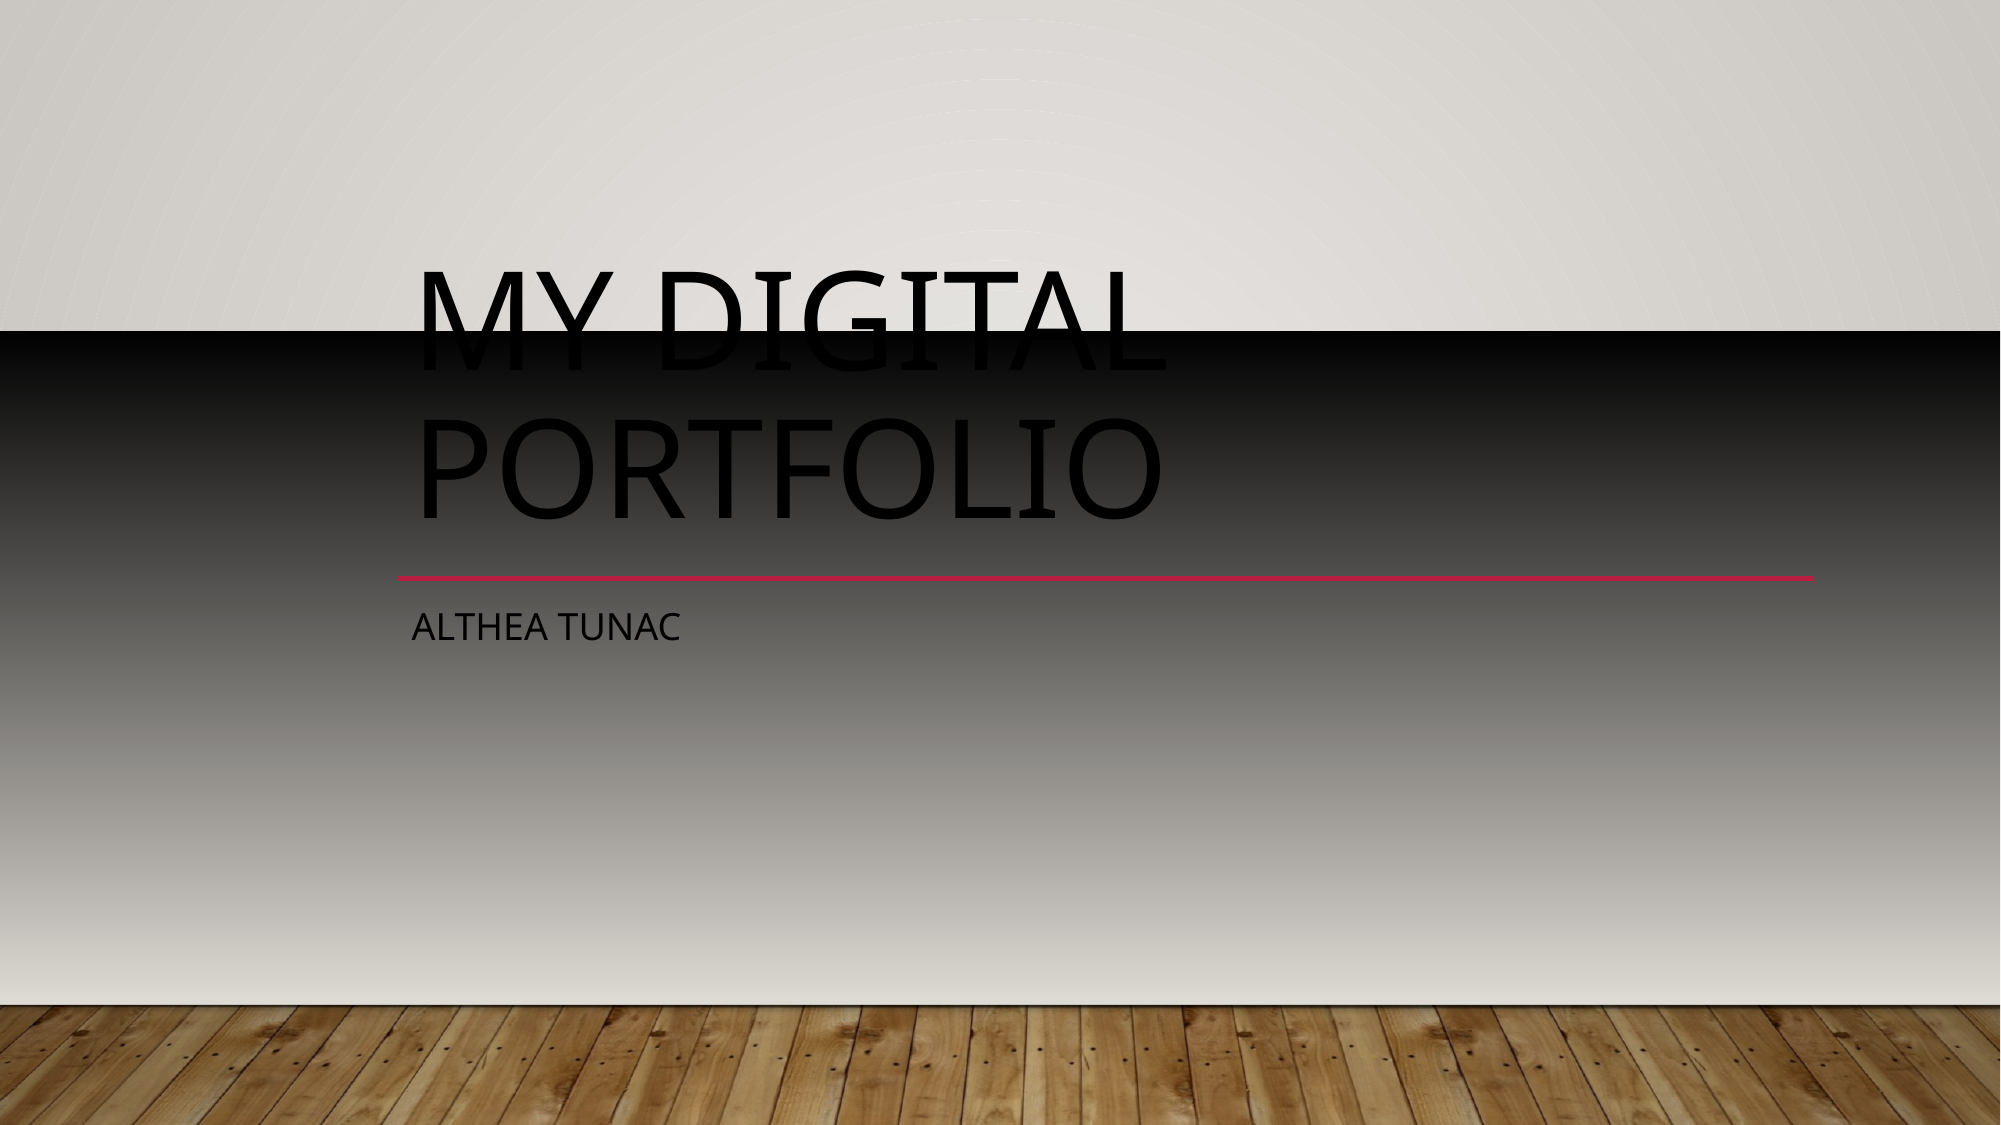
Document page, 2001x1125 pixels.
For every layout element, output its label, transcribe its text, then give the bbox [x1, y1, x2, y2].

title My digital portfolio [396, 131, 1814, 549]
subtitle Althea tunac [396, 579, 1814, 740]
